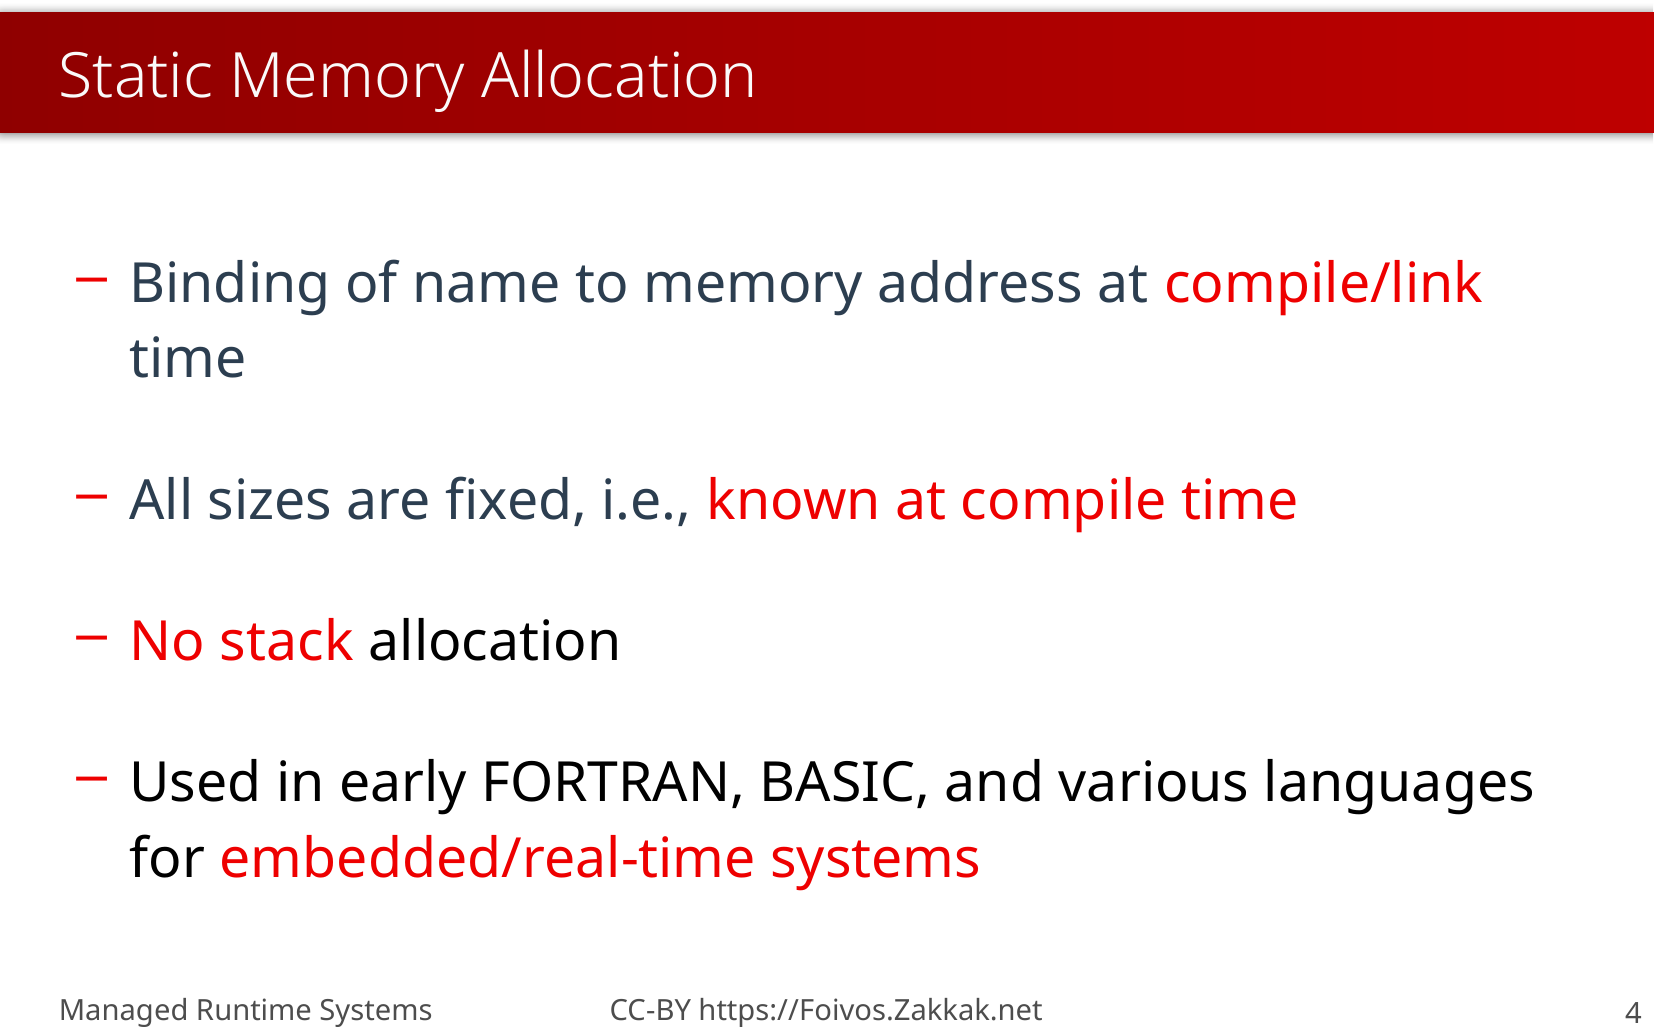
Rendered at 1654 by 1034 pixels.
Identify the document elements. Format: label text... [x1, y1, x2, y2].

title Static Memory Allocation [58, 7, 1329, 139]
list Binding of name to memory address at compile/link time All sizes are fixed, i.e., known at compile time No stack allocation Used in early FORTRAN, BASIC, and various languages for embedded/real-time systems [58, 177, 1594, 960]
